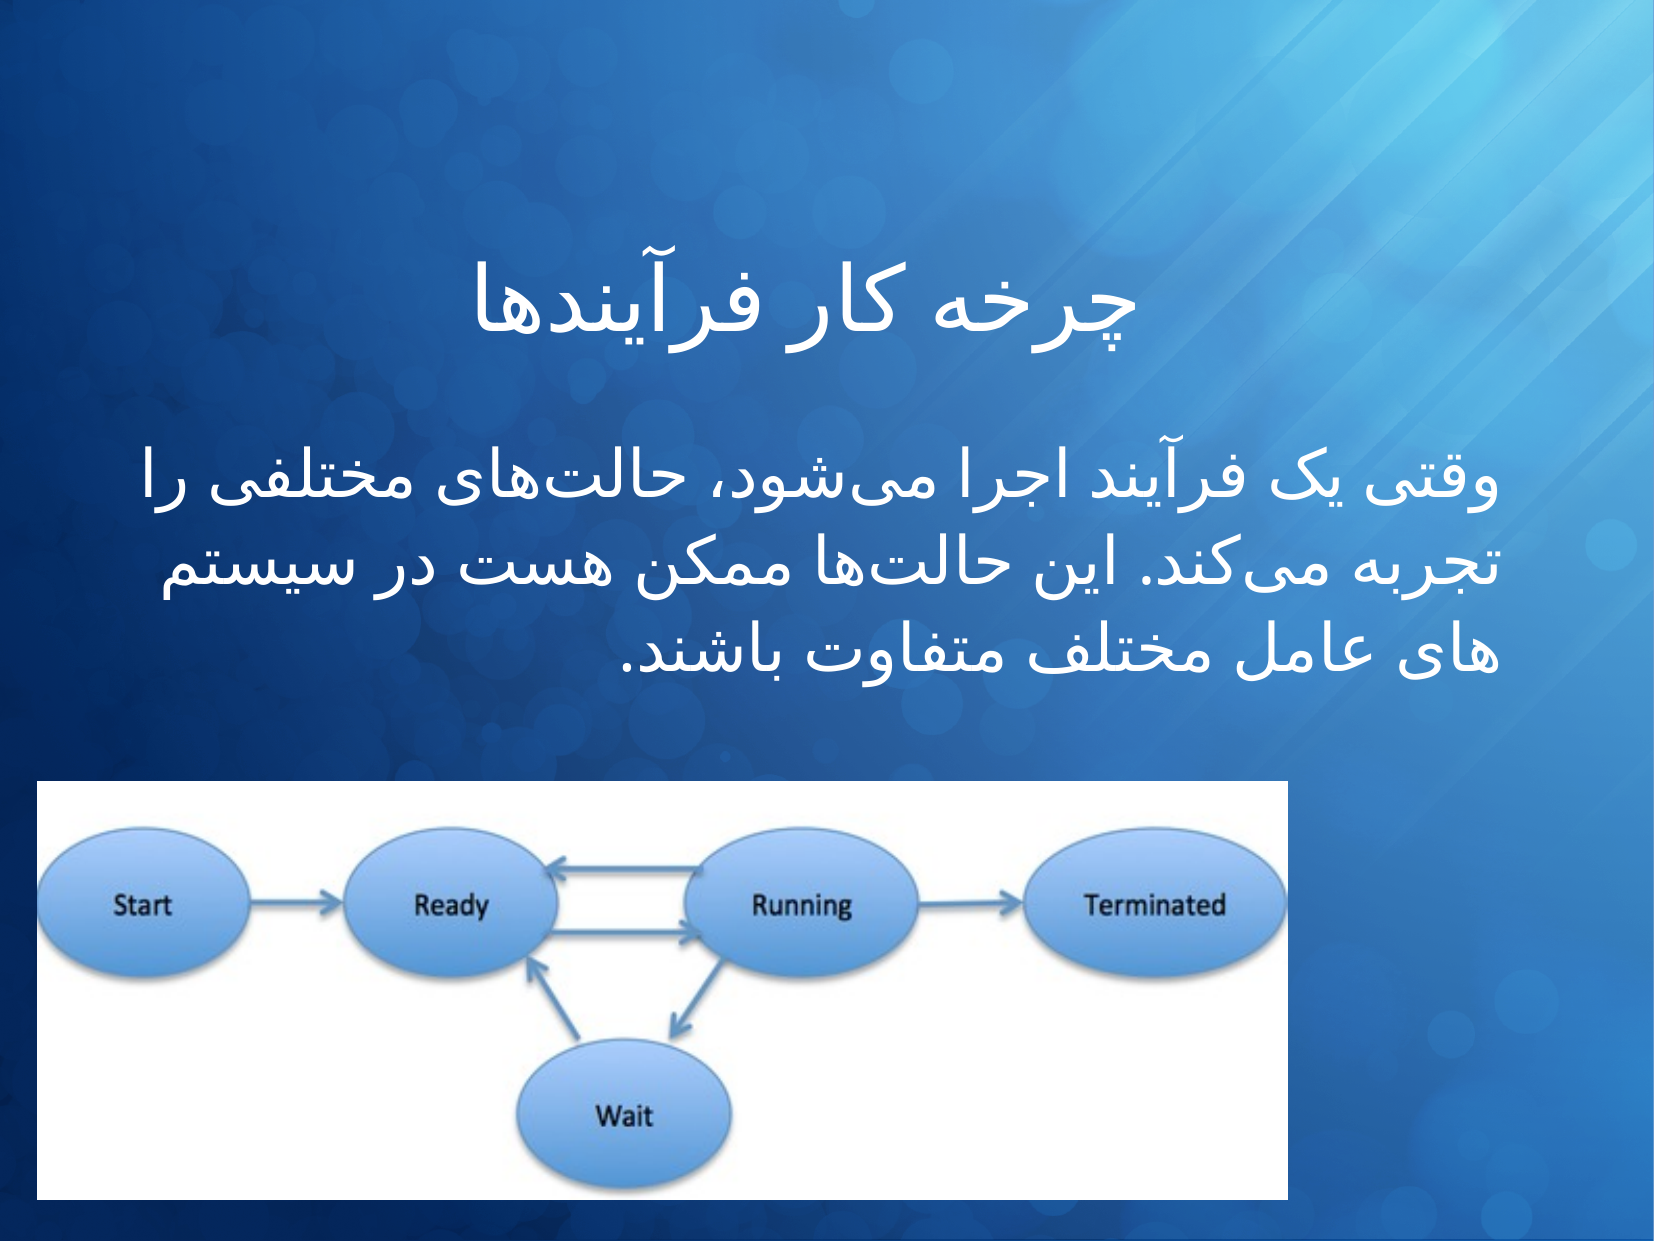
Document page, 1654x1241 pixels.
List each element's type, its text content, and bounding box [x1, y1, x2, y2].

picture [0, 0, 1654, 1241]
title چرخه کار فرآیندها [112, 225, 1501, 394]
list وقتی یک فرآیند اجرا می‌شود، حالت‌های مختلفی را تجربه می‌کند. این حالت‌ها ممکن هست در سیستم های عامل مختلف متفاوت باشند. [122, 437, 1576, 802]
